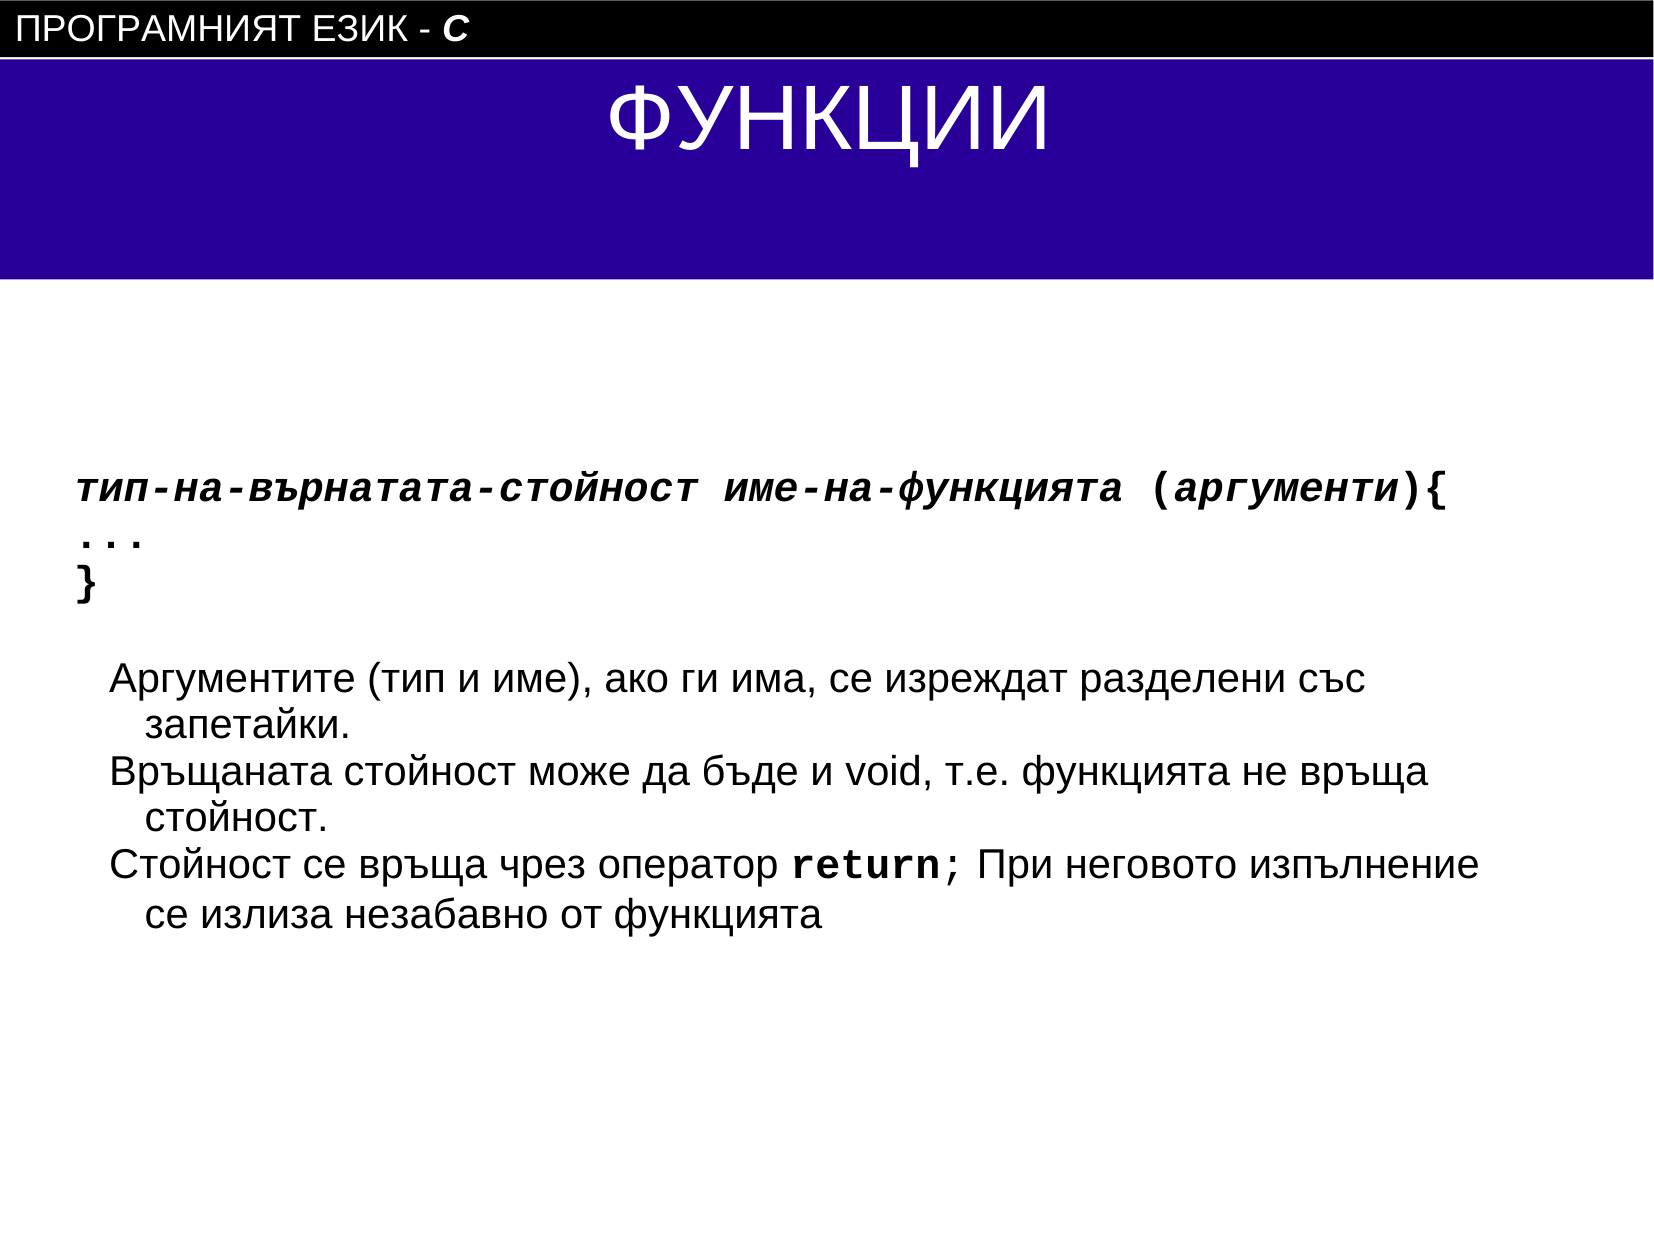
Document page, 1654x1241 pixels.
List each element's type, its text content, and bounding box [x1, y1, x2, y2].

text_box ФУНКЦИИ [0, 59, 1654, 280]
text_box ПРОГРАМНИЯT ЕЗИК - С [0, 0, 1654, 58]
text_box тип-на-върнатата-стойност име-на-функцията (аргументи){ ... } Аргументите (тип и име), ако ги има, се изреждат разделени със запетайки. Връщаната стойност може да бъде и void, т.е. функцията не връща стойност. Стойност се връща чрез оператор return; При неговото изпълнение се излиза незабавно от функцията [59, 459, 1536, 945]
